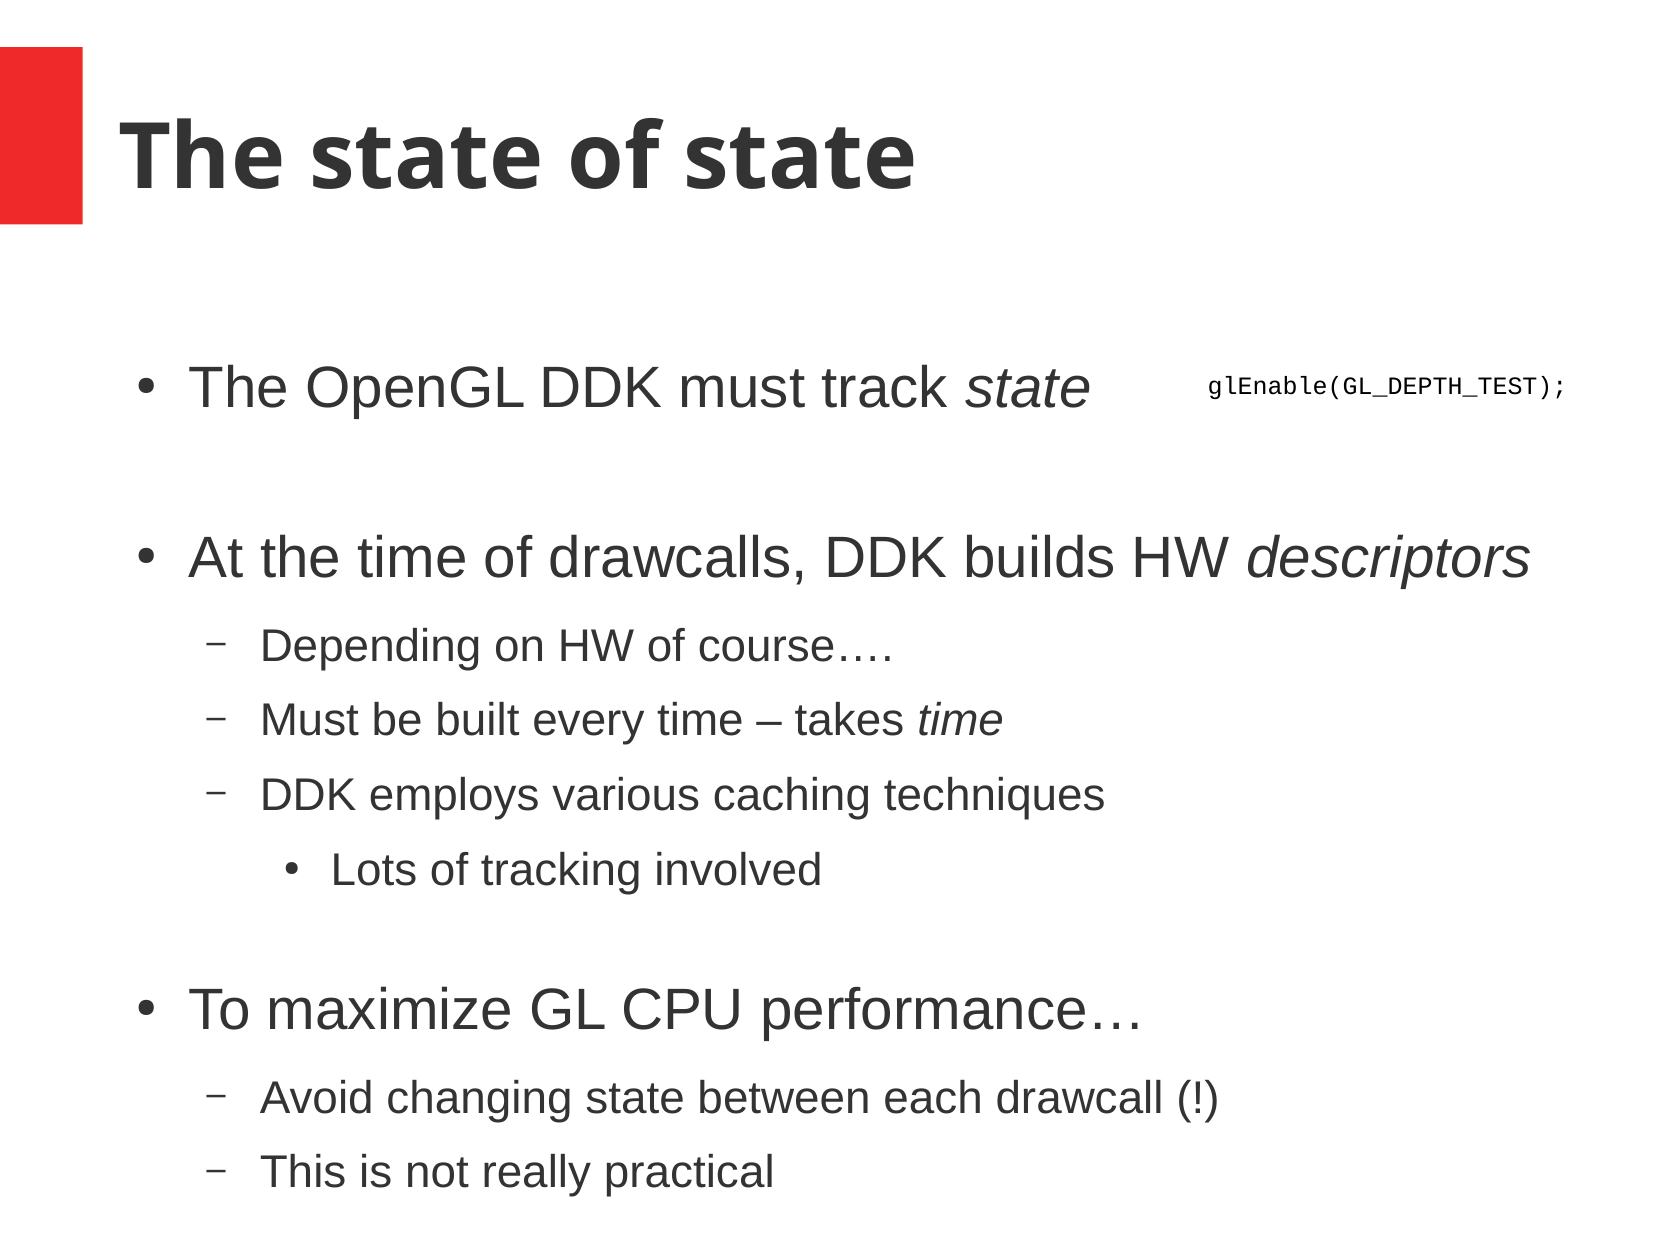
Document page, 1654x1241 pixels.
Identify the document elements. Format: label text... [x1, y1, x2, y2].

text_box glEnable(GL_DEPTH_TEST); [1192, 366, 1607, 435]
list The OpenGL DDK must track state At the time of drawcalls, DDK builds HW descriptors Depending on HW of course…. Must be built every time – takes time DDK employs various caching techniques Lots of tracking involved To maximize GL CPU performance… Avoid changing state between each drawcall (!) This is not really practical [118, 354, 1583, 1074]
title The state of state [118, 49, 1571, 257]
